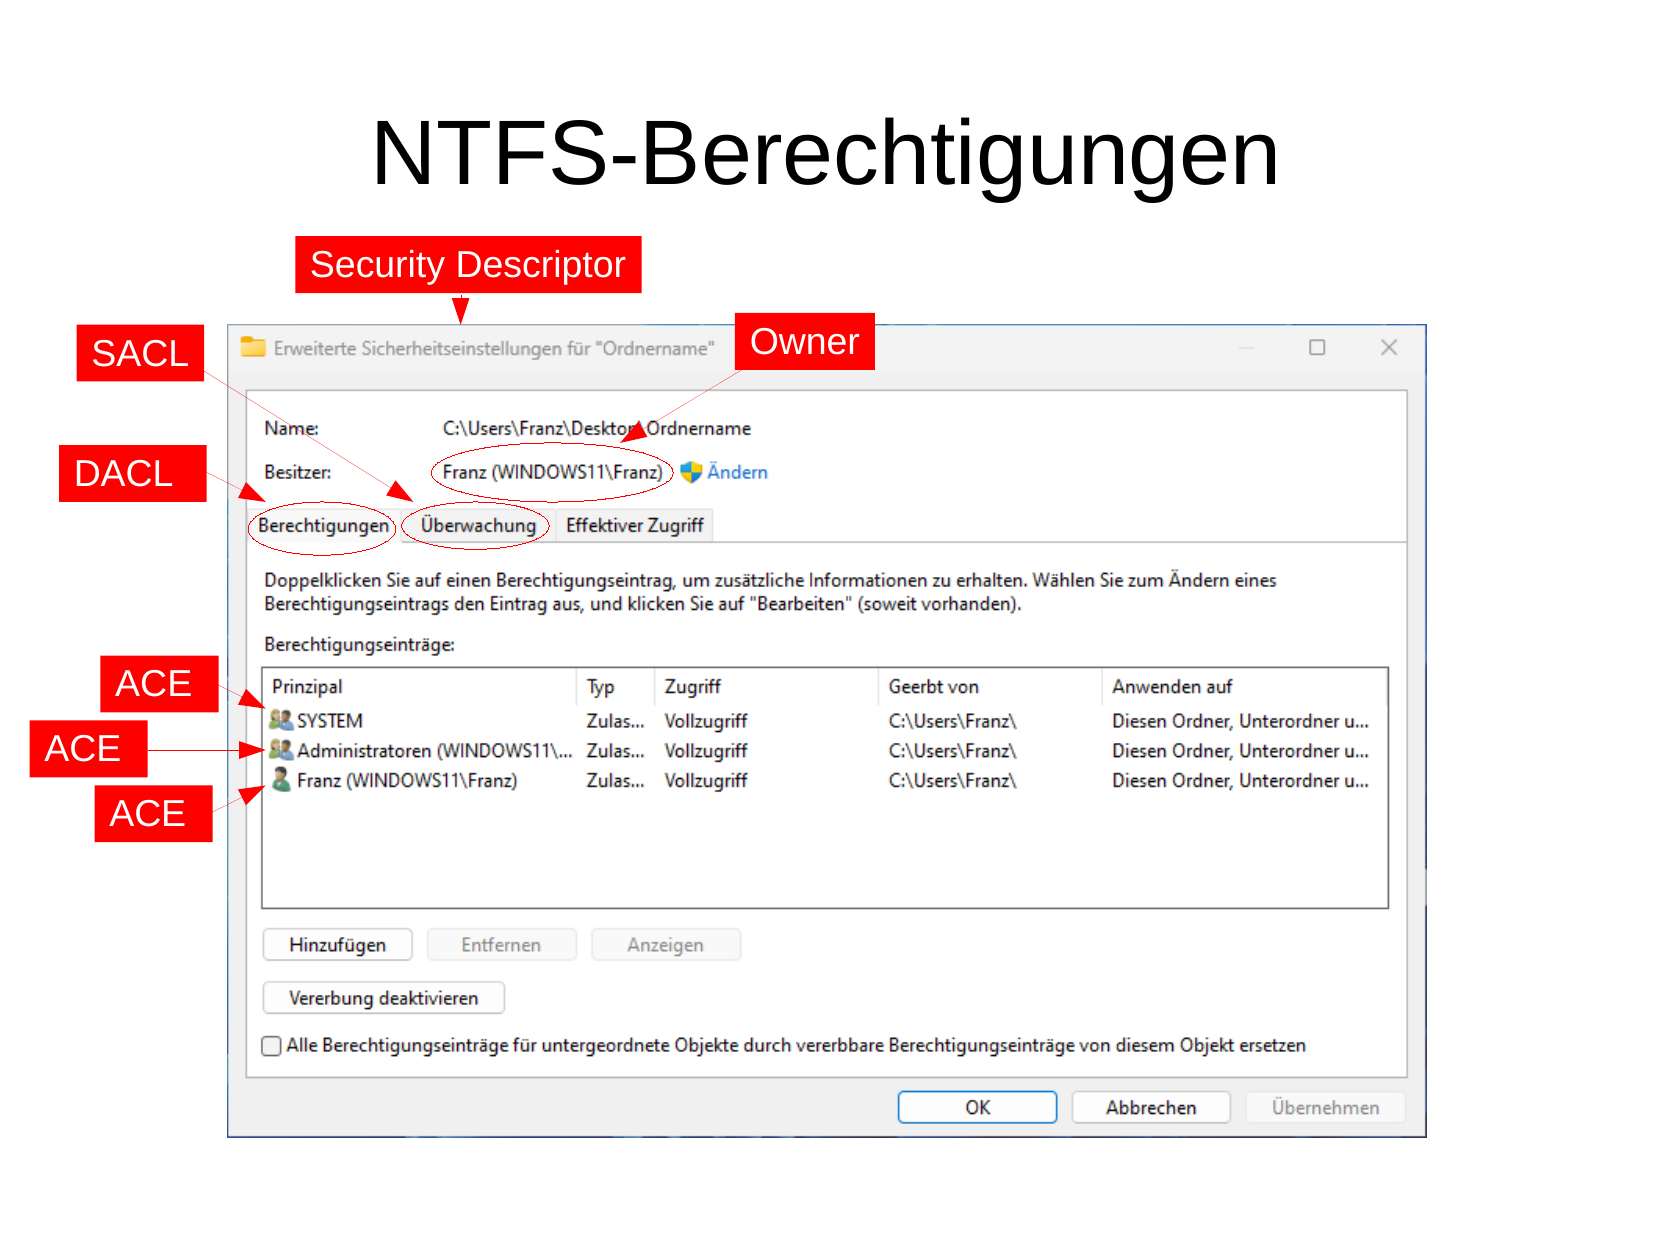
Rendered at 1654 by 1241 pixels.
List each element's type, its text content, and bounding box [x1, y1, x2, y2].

text_box DACL [59, 445, 207, 502]
text_box SACL [76, 324, 205, 382]
text_box Owner [734, 312, 875, 370]
text_box ACE [94, 785, 213, 843]
title NTFS-Berechtigungen [82, 56, 1571, 250]
picture [227, 324, 1427, 1138]
text_box ACE [100, 655, 219, 713]
text_box Security Descriptor [295, 236, 642, 294]
text_box ACE [29, 720, 148, 778]
